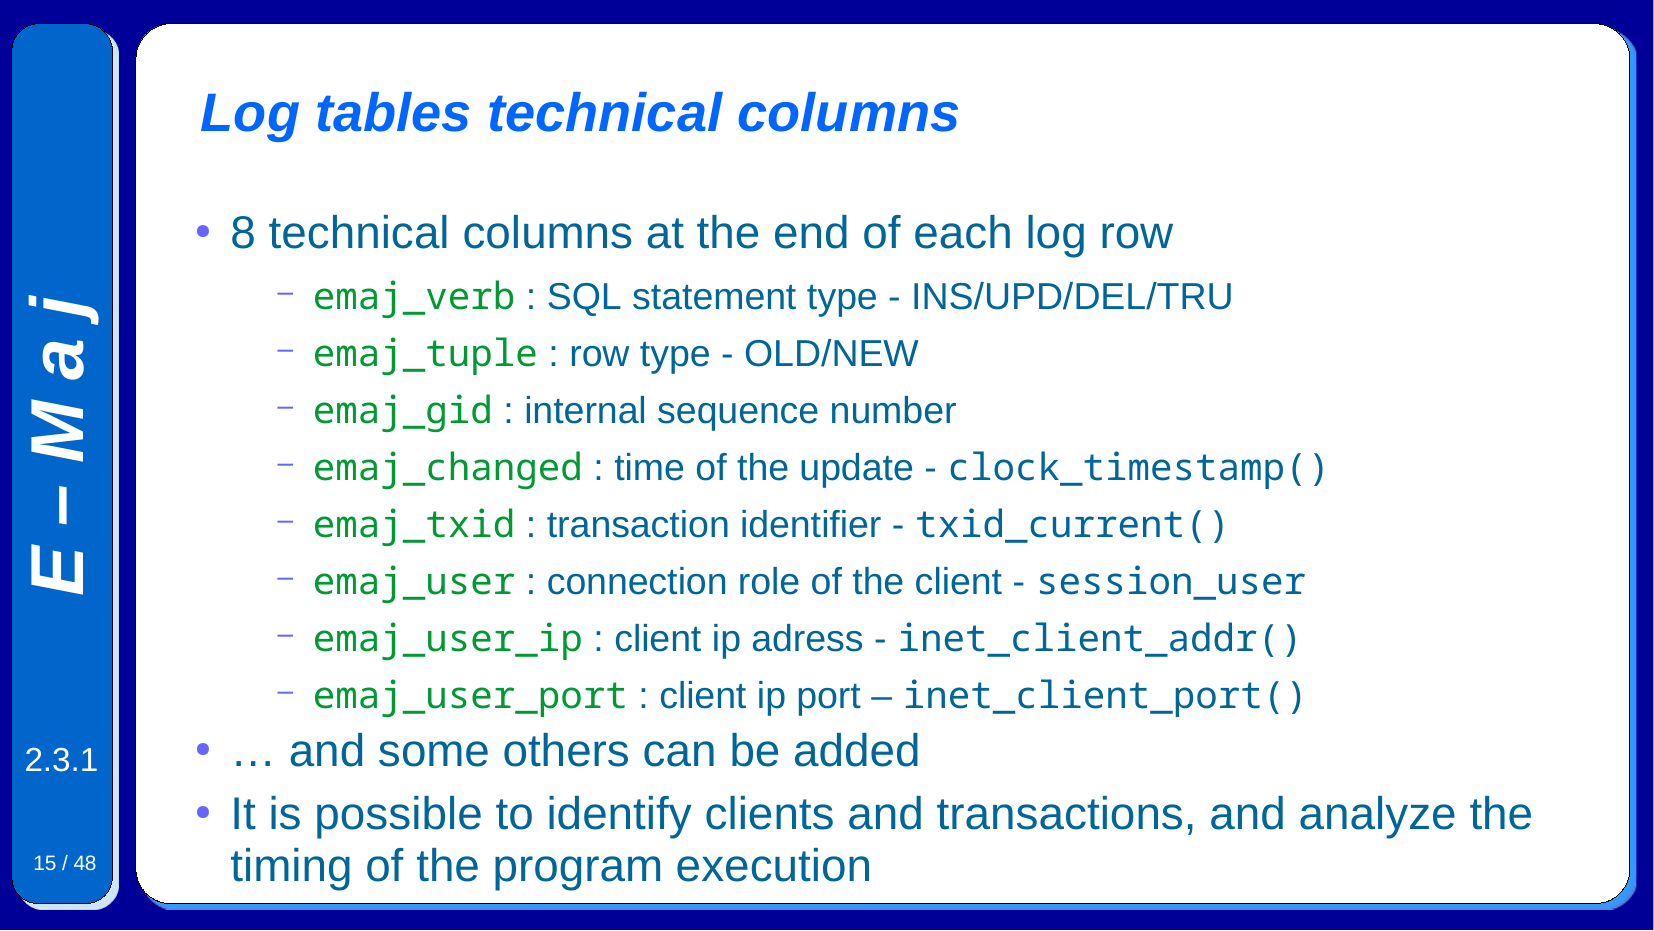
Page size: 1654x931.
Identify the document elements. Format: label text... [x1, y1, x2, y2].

list 8 technical columns at the end of each log row emaj_verb : SQL statement type - INS/UPD/DEL/TRU emaj_tuple : row type - OLD/NEW emaj_gid : internal sequence number emaj_changed : time of the update - clock_timestamp() emaj_txid : transaction identifier - txid_current() emaj_user : connection role of the client - session_user emaj_user_ip : client ip adress - inet_client_addr() emaj_user_port : client ip port – inet_client_port() … and some others can be added It is possible to identify clients and transactions, and analyze the timing of the program execution [177, 206, 1587, 846]
title Log tables technical columns [200, 34, 1575, 191]
